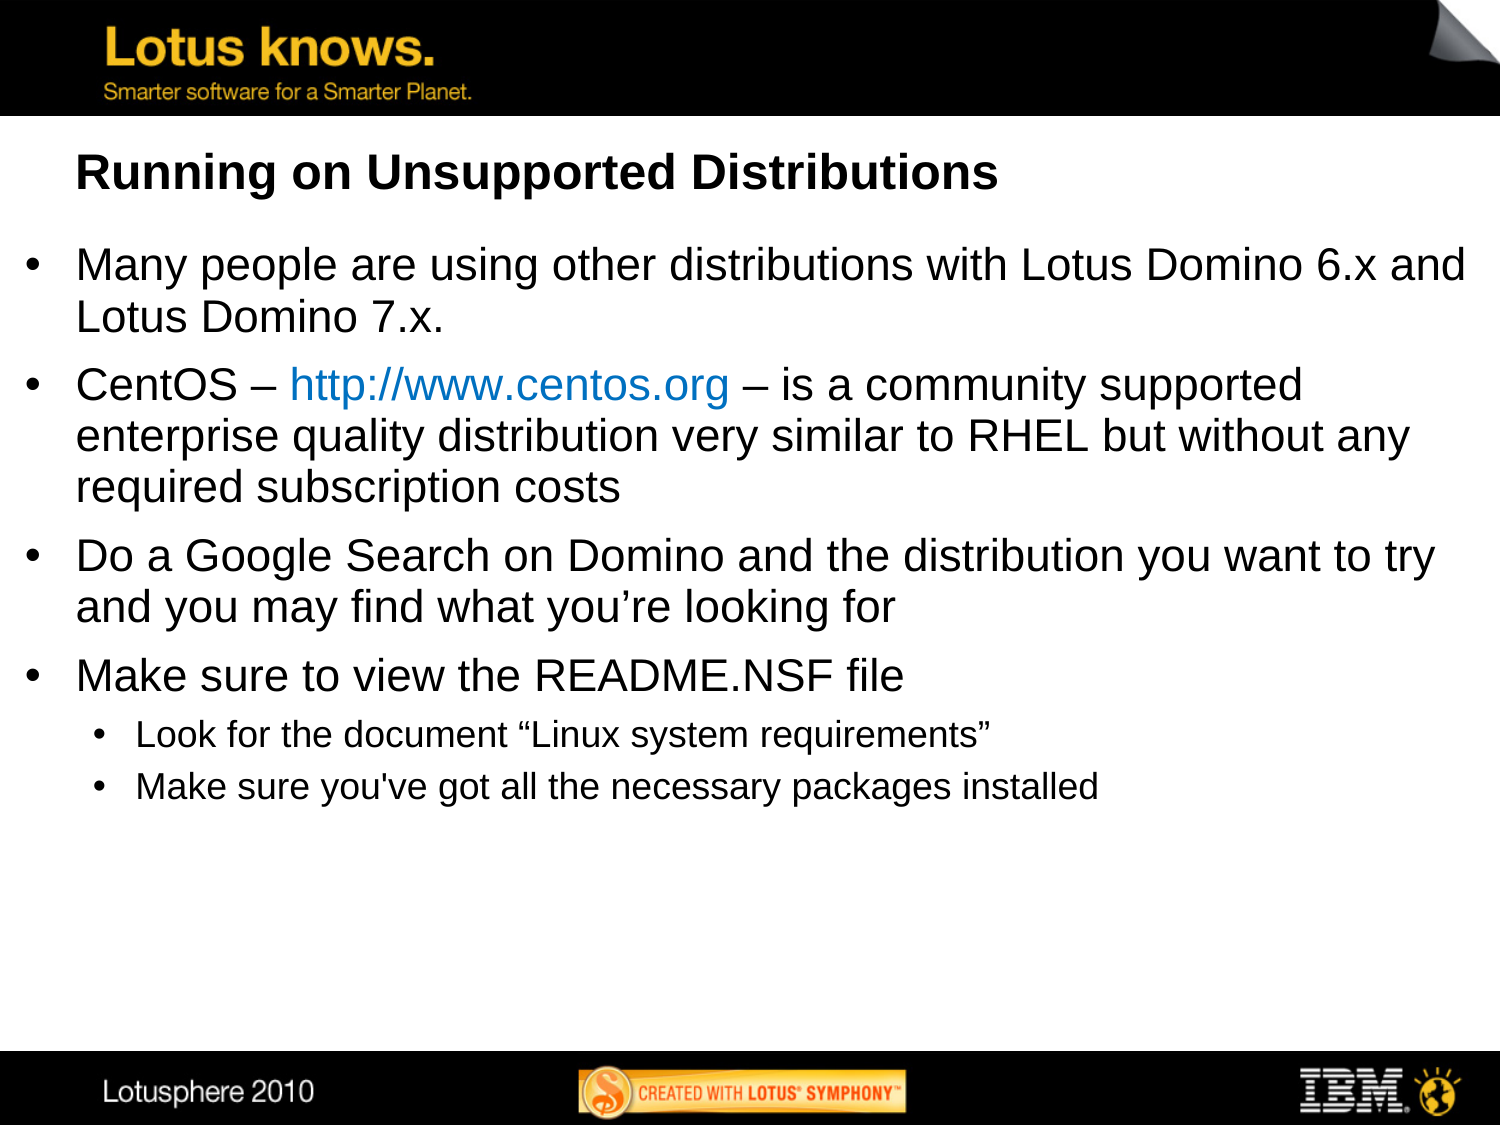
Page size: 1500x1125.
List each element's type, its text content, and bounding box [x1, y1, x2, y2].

list Many people are using other distributions with Lotus Domino 6.x and Lotus Domino 7.x. CentOS – http://www.centos.org – is a community supported enterprise quality distribution very similar to RHEL but without any required subscription costs Do a Google Search on Domino and the distribution you want to try and you may find what you’re looking for Make sure to view the README.NSF file Look for the document “Linux system requirements” Make sure you've got all the necessary packages installed [24, 237, 1476, 1026]
title Running on Unsupported Distributions [74, 137, 1475, 200]
picture [0, 0, 1500, 114]
picture [0, 1053, 1500, 1125]
